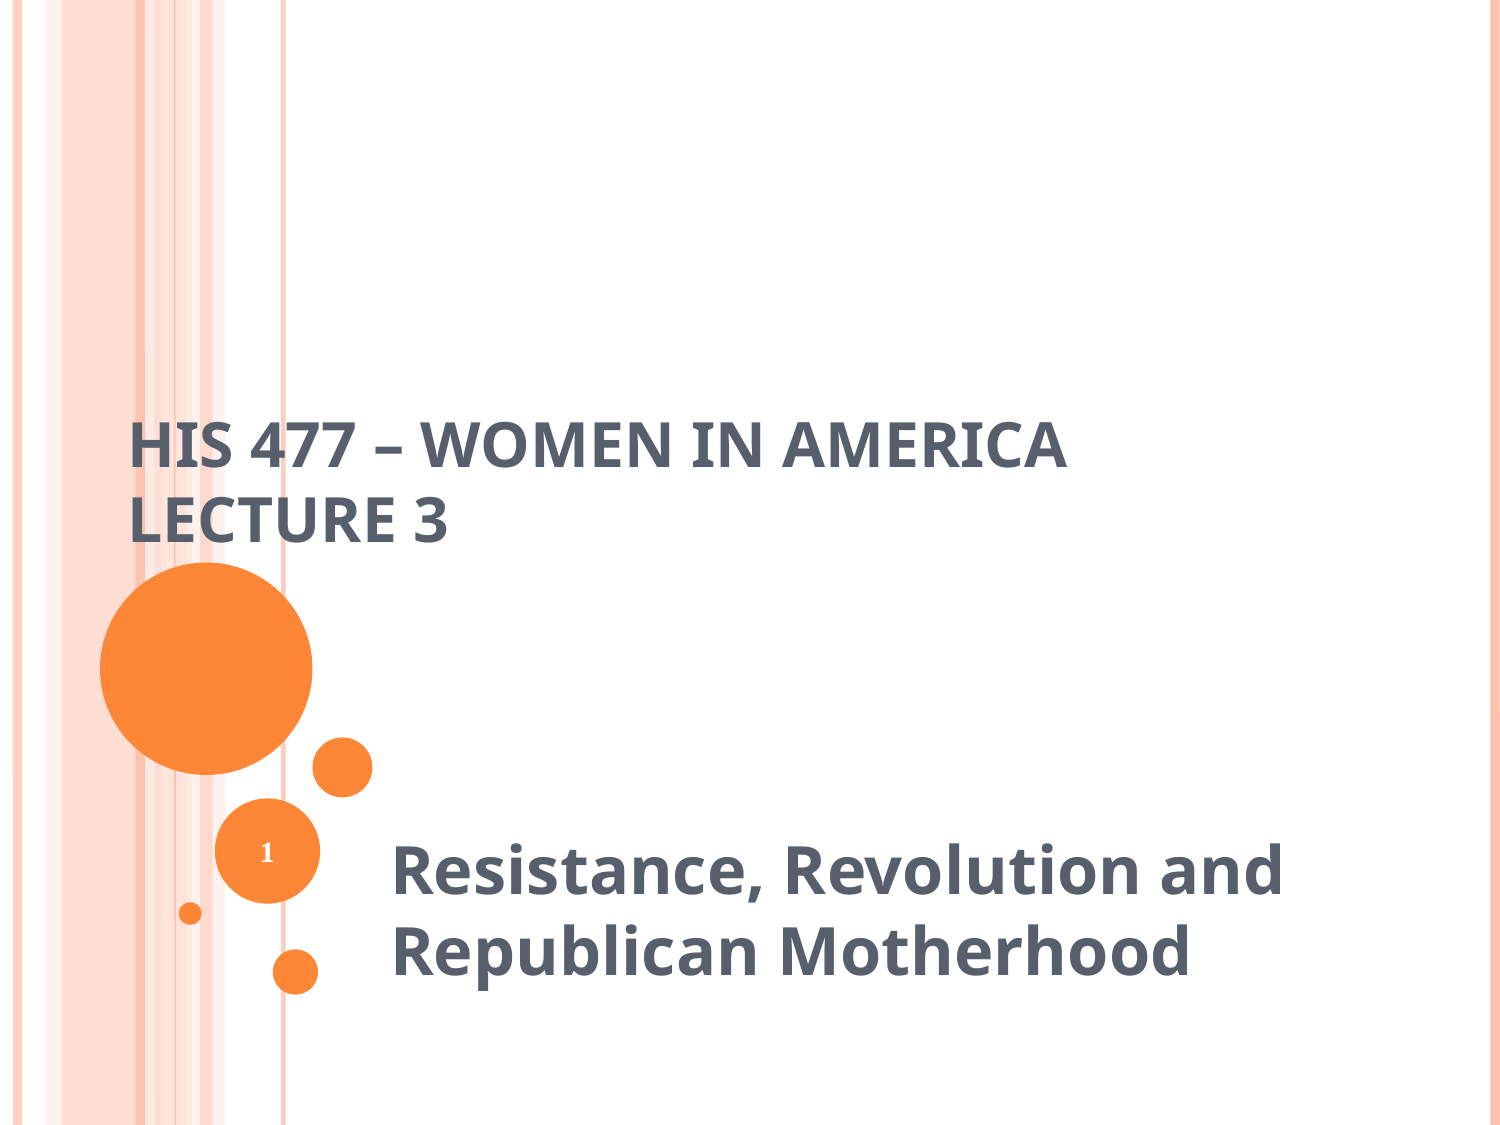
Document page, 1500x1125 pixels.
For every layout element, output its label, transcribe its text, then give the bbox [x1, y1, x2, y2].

subtitle Resistance, Revolution and Republican Motherhood [375, 820, 1388, 1046]
text_box [217, 808, 318, 894]
title HIS 477 – Women in America Lecture 3 [112, 375, 1388, 563]
